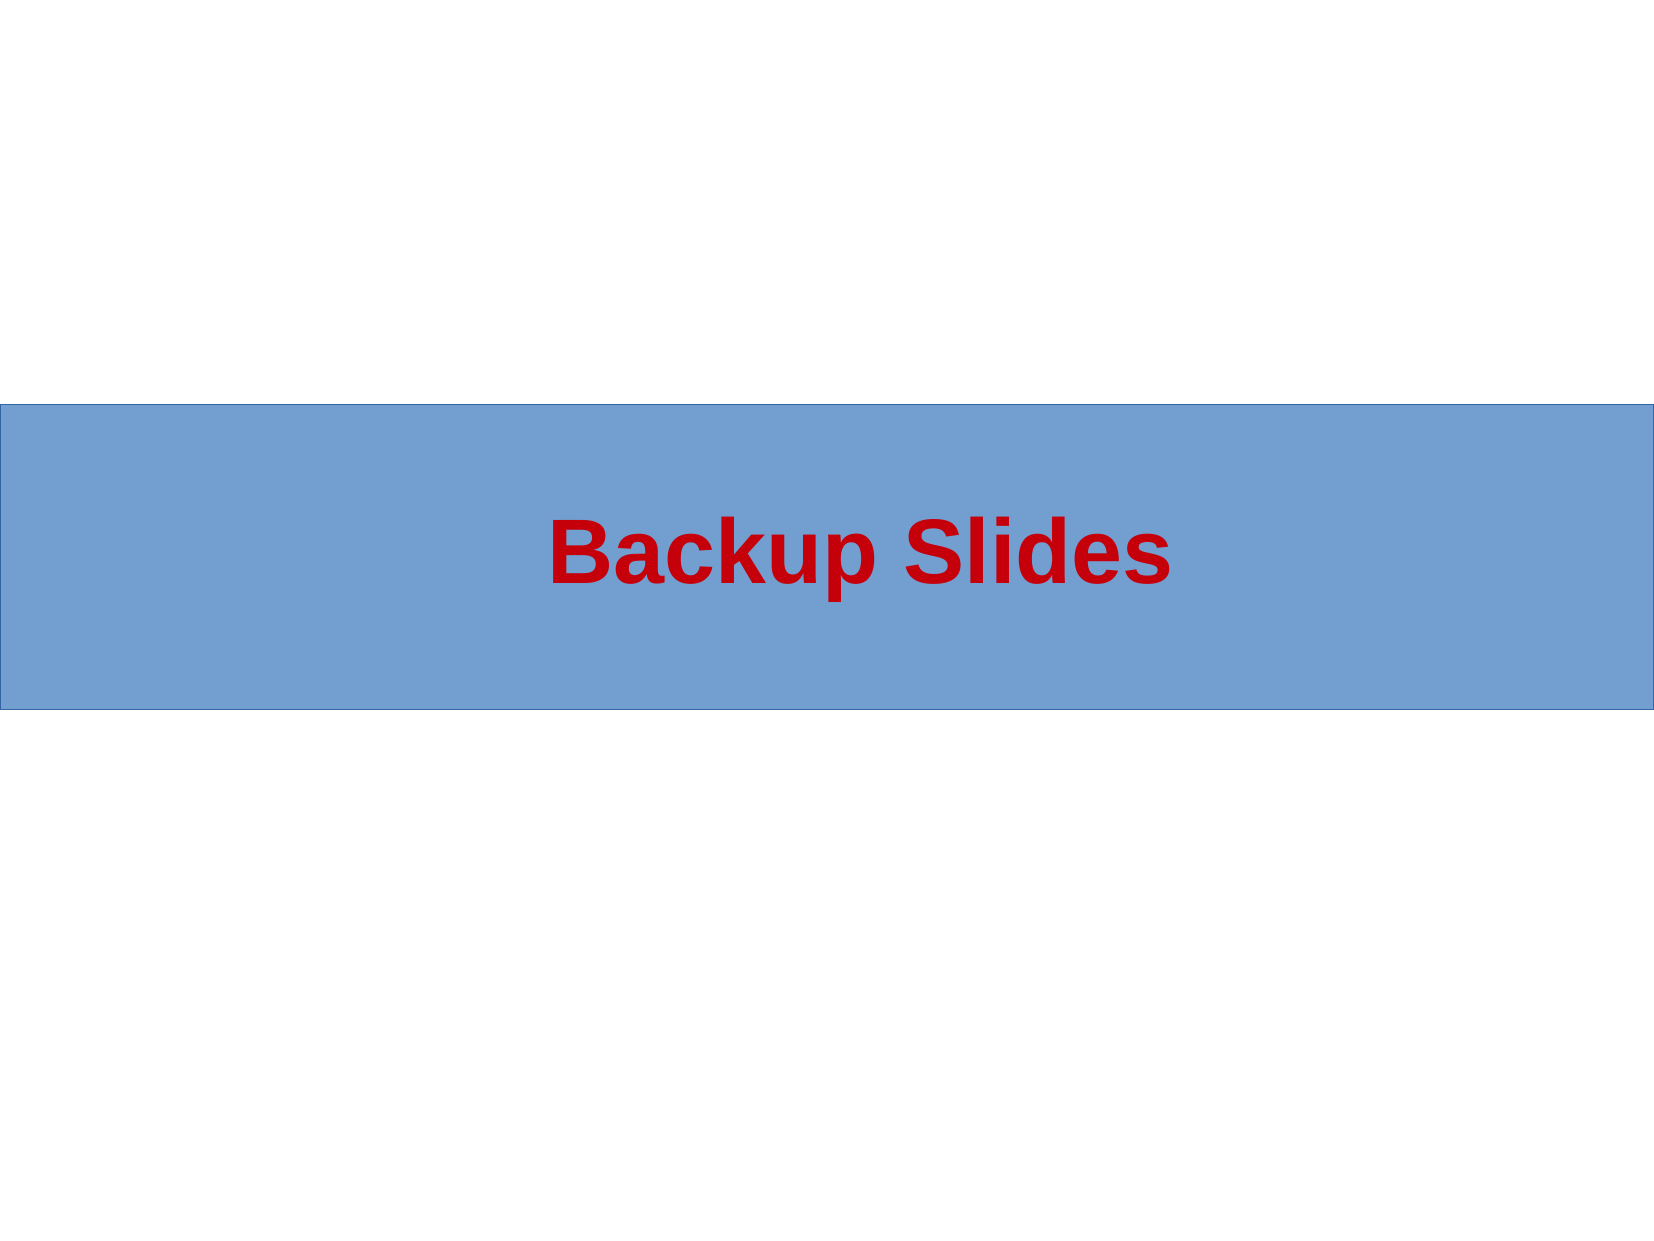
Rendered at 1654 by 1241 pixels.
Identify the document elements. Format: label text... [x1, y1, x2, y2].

text_box [0, 404, 1654, 710]
title Backup Slides [195, 488, 1491, 616]
